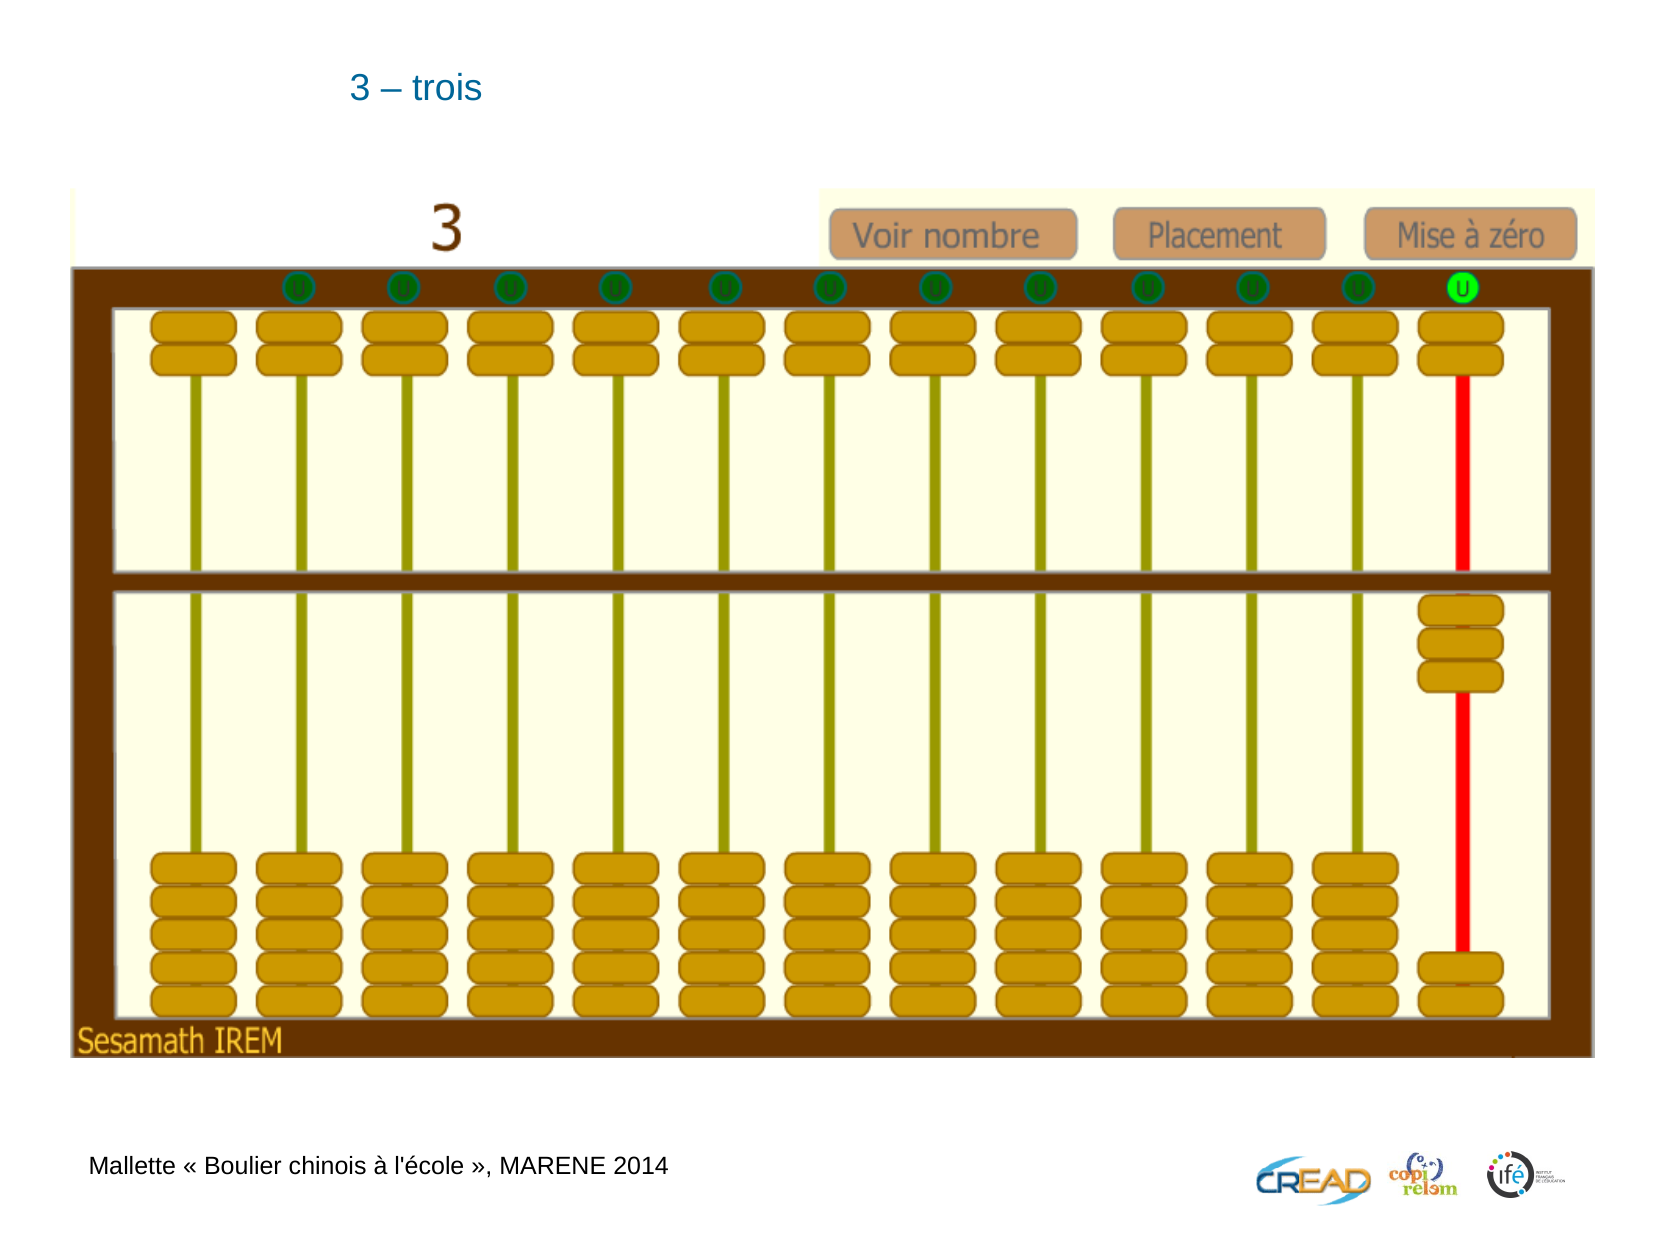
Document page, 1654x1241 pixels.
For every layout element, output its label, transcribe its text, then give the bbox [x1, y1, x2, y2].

picture [1487, 1151, 1565, 1198]
picture [70, 187, 1595, 1058]
text_box 3 – trois [334, 59, 532, 116]
picture [1387, 1151, 1461, 1197]
picture [1251, 1151, 1377, 1211]
